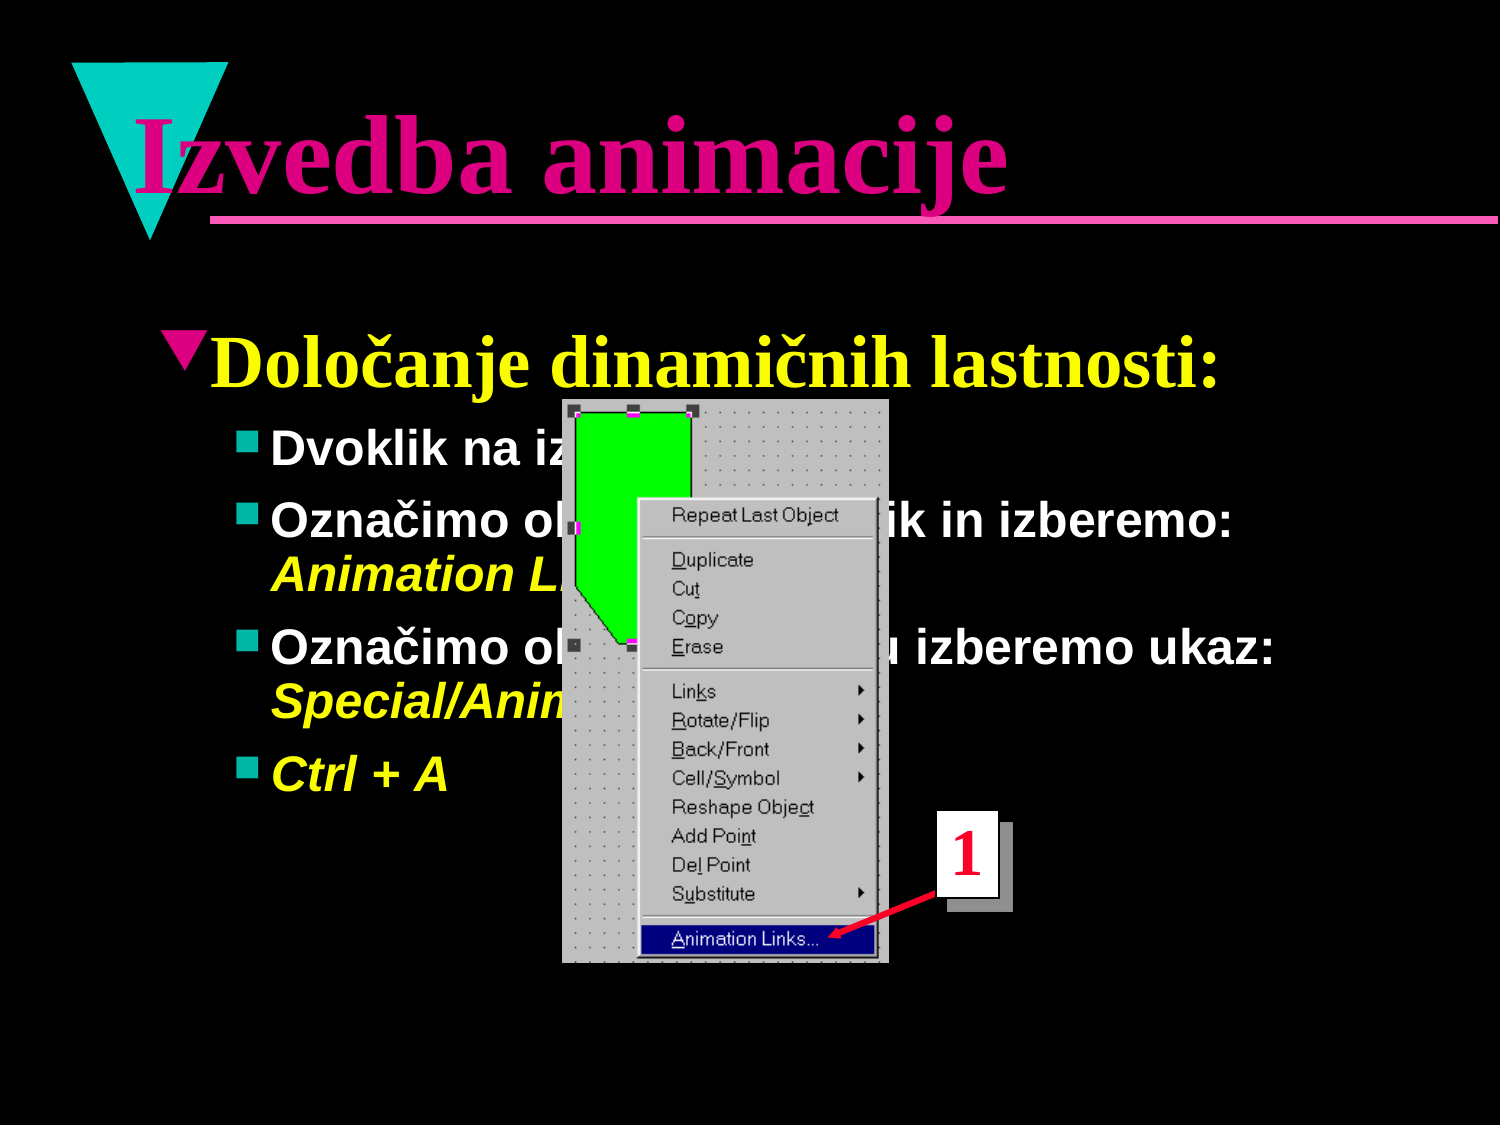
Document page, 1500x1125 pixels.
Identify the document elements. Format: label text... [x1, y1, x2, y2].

title Izvedba animacije [117, 63, 1500, 251]
chart [562, 399, 889, 963]
list Določanje dinamičnih lastnosti: Dvoklik na izbrani objekt Označimo objekt, desni klik in izberemo: Animation Links Označimo objekt, v meniju izberemo ukaz: Special/Animation Links Ctrl + A [143, 314, 1463, 990]
text_box 1 [935, 810, 999, 898]
